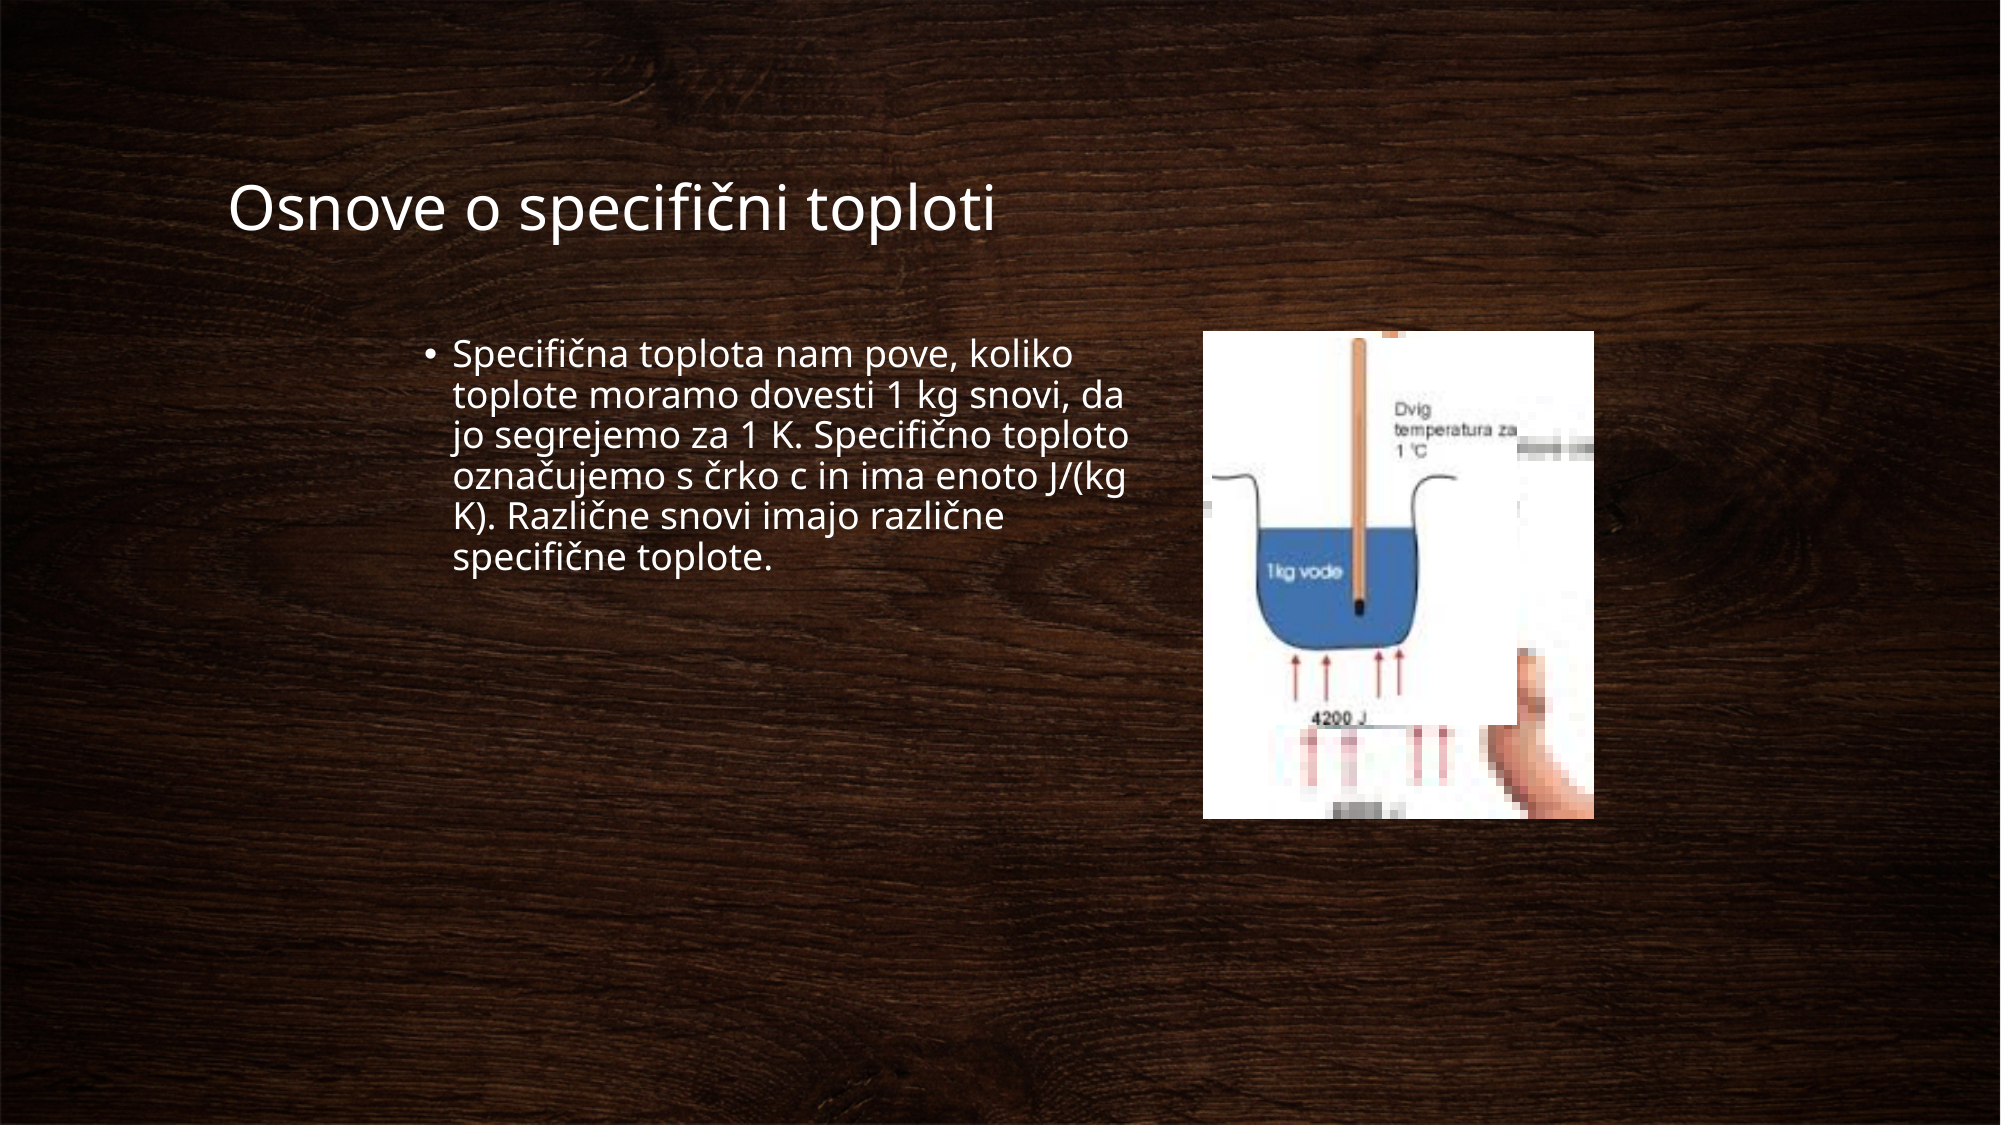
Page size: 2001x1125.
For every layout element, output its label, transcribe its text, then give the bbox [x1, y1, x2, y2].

list Specifična toplota nam pove, koliko toplote moramo dovesti 1 kg snovi, da jo segrejemo za 1 K. Specifično toploto označujemo s črko c in ima enoto J/(kg K). Različne snovi imajo različne specifične toplote. [409, 328, 1160, 863]
picture [0, 0, 2001, 1125]
title Osnove o specifični toploti [212, 62, 1788, 250]
